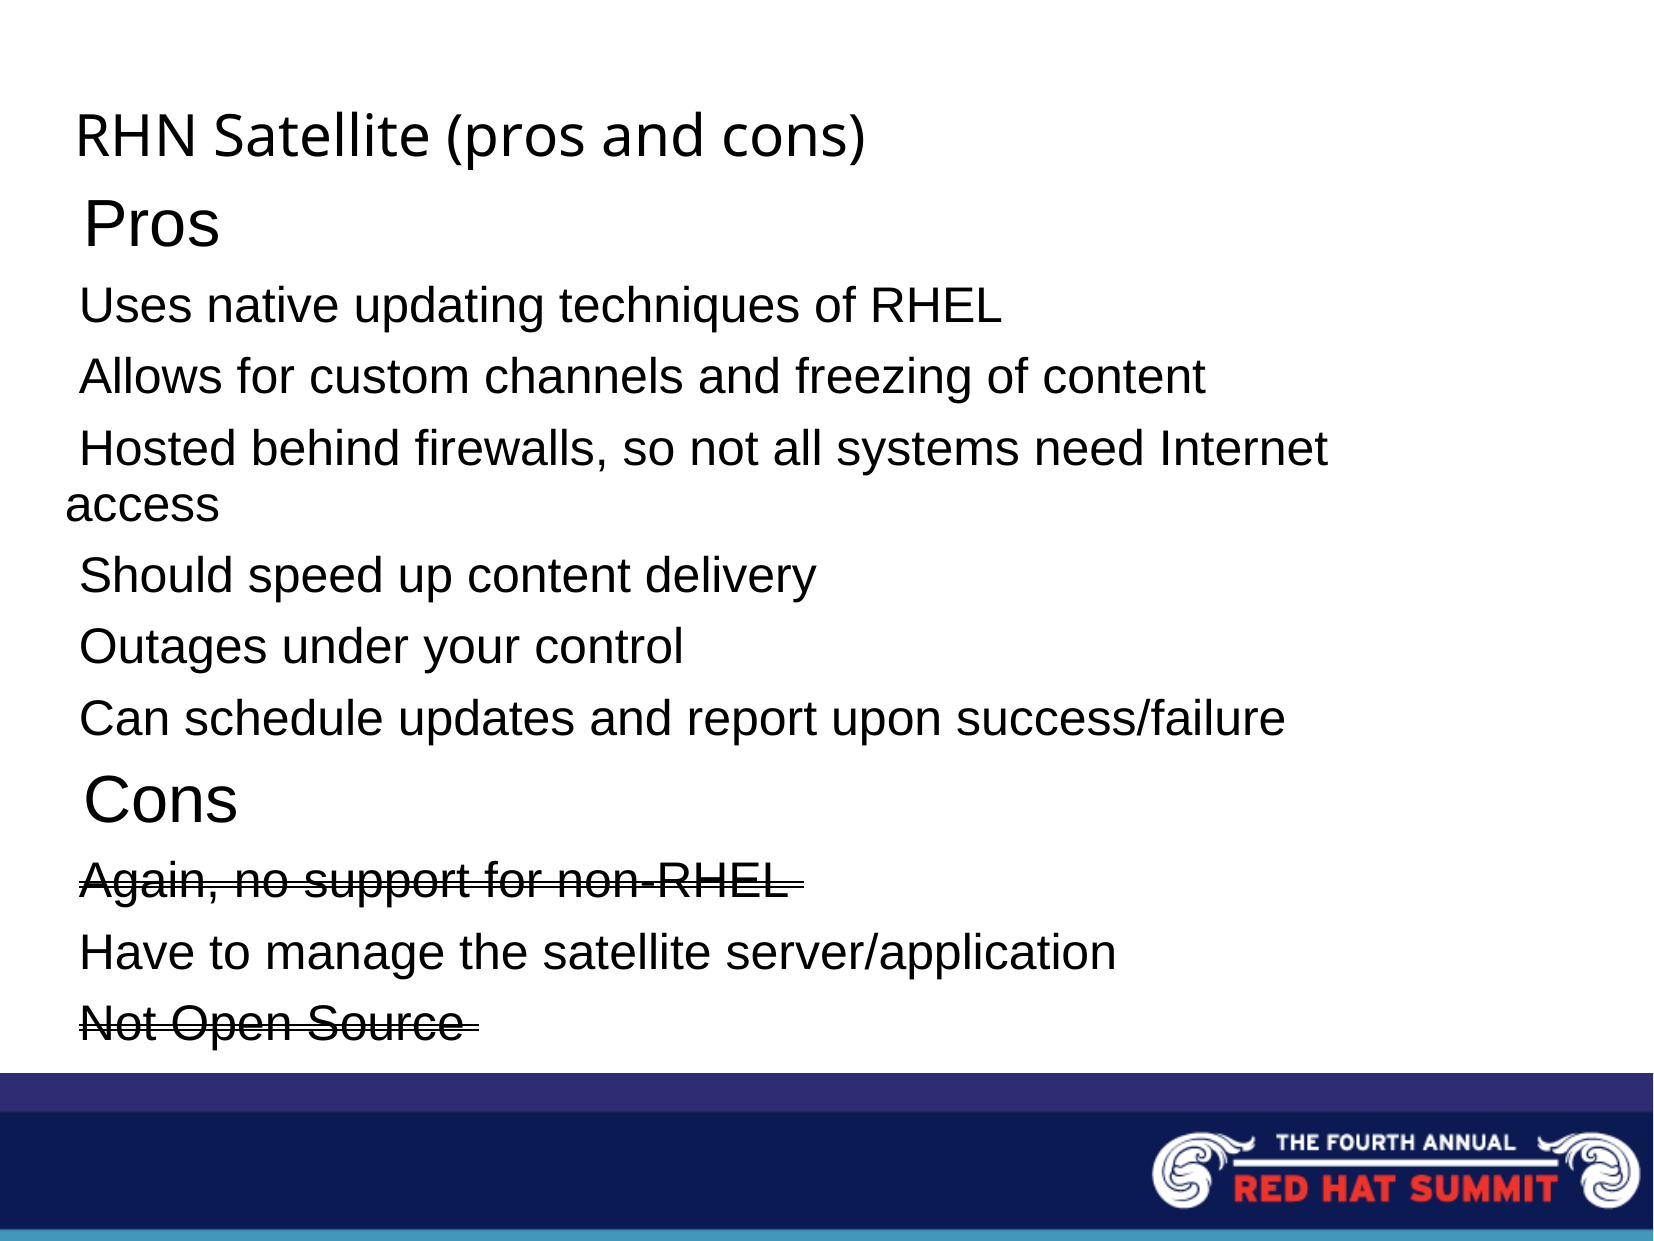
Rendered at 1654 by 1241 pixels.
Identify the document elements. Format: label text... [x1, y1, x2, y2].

picture [0, 1073, 1654, 1241]
title RHN Satellite (pros and cons) [74, 74, 1506, 193]
list Pros Uses native updating techniques of RHEL Allows for custom channels and freezing of content Hosted behind firewalls, so not all systems need Internet access Should speed up content delivery Outages under your control Can schedule updates and report upon success/failure Cons Again, no support for non-RHEL Have to manage the satellite server/application Not Open Source [64, 186, 1488, 1095]
